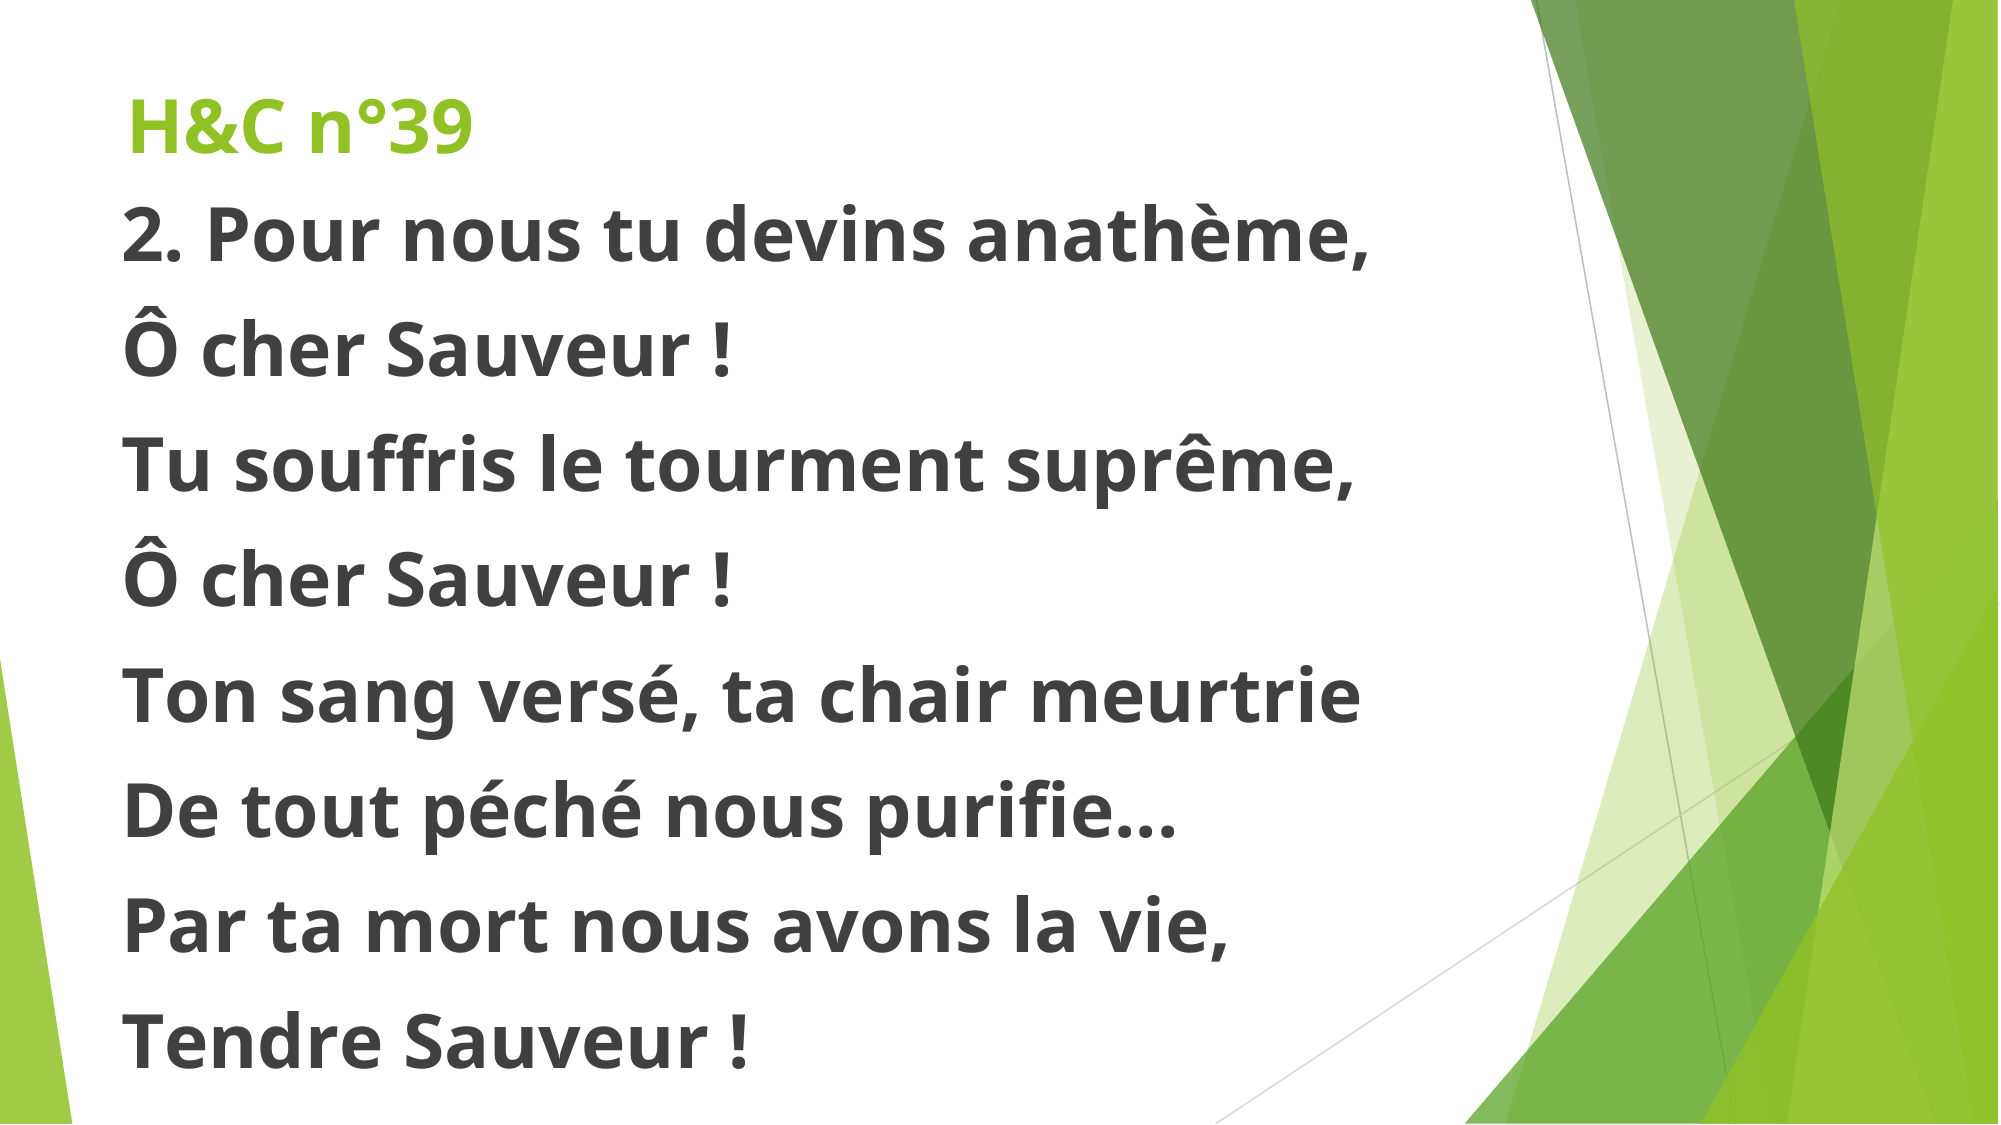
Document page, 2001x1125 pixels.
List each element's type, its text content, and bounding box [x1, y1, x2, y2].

text_box 2. Pour nous tu devins anathème, Ô cher Sauveur ! Tu souffris le tourment suprême, Ô cher Sauveur ! Ton sang versé, ta chair meurtrie De tout péché nous purifie... Par ta mort nous avons la vie, Tendre Sauveur ! [106, 165, 1973, 1037]
text_box H&C n°39 [111, 70, 1522, 165]
